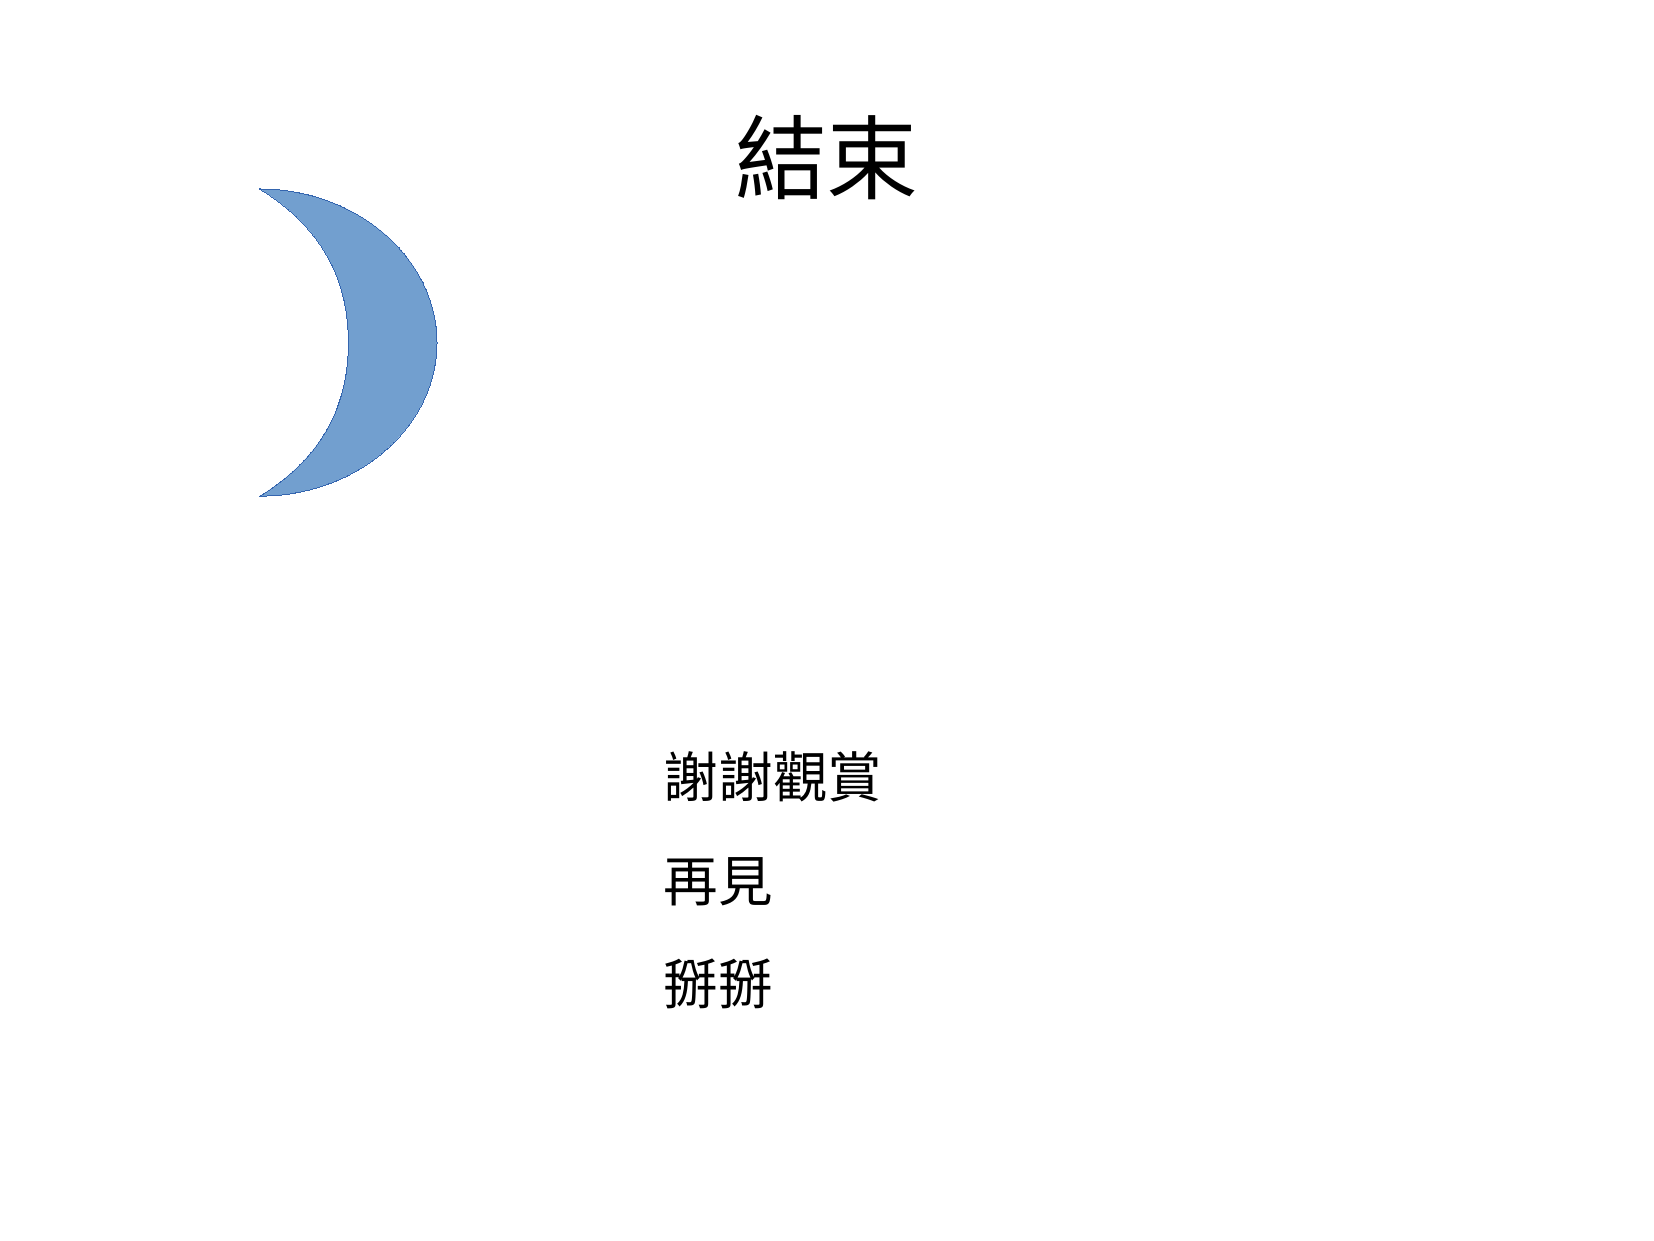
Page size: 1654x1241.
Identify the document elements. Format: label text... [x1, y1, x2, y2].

list 謝謝觀賞 再見 掰掰 [82, 308, 1583, 1028]
title 結束 [82, 49, 1571, 257]
text_box [259, 188, 438, 497]
